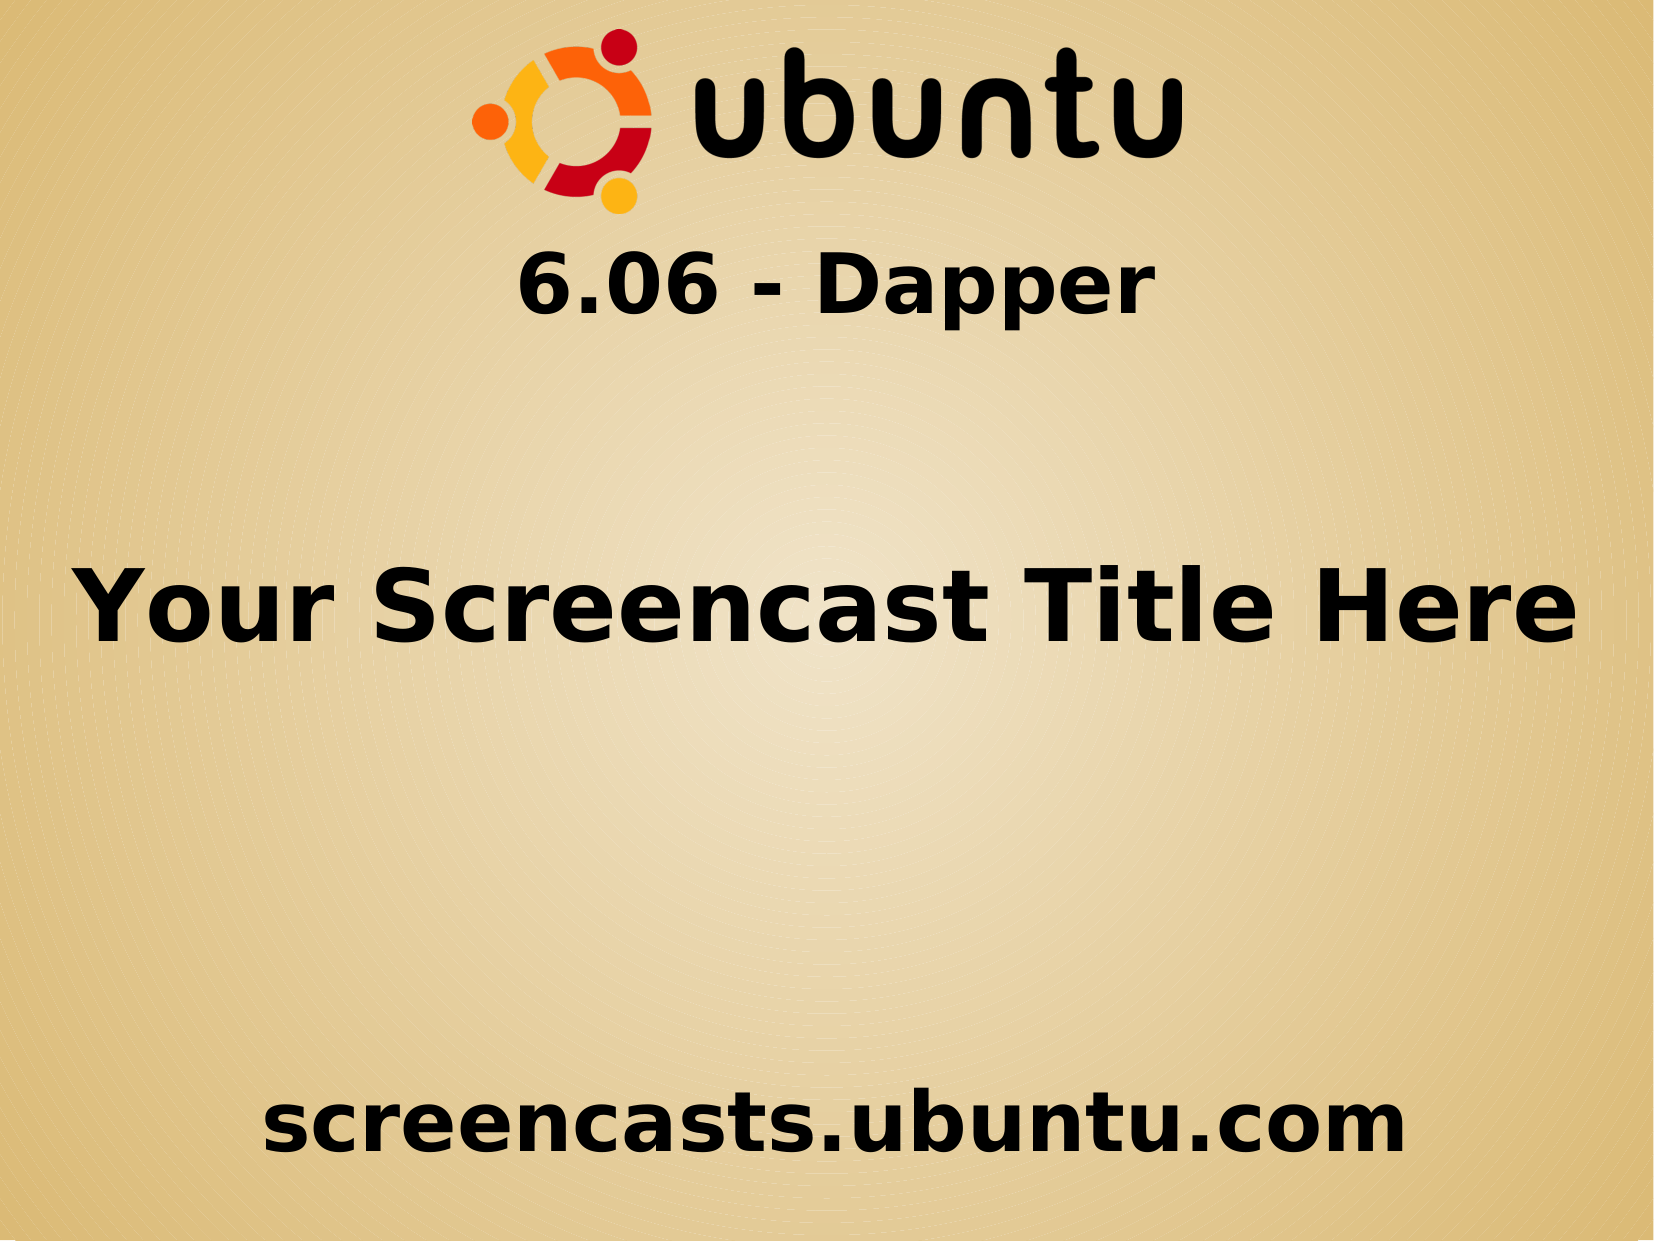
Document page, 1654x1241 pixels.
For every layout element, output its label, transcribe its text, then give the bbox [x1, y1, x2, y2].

picture [472, 29, 1182, 214]
title Your Screencast Title Here [29, 445, 1625, 768]
list 6.06 - Dapper [88, 236, 1565, 334]
list screencasts.ubuntu.com [88, 1073, 1565, 1171]
